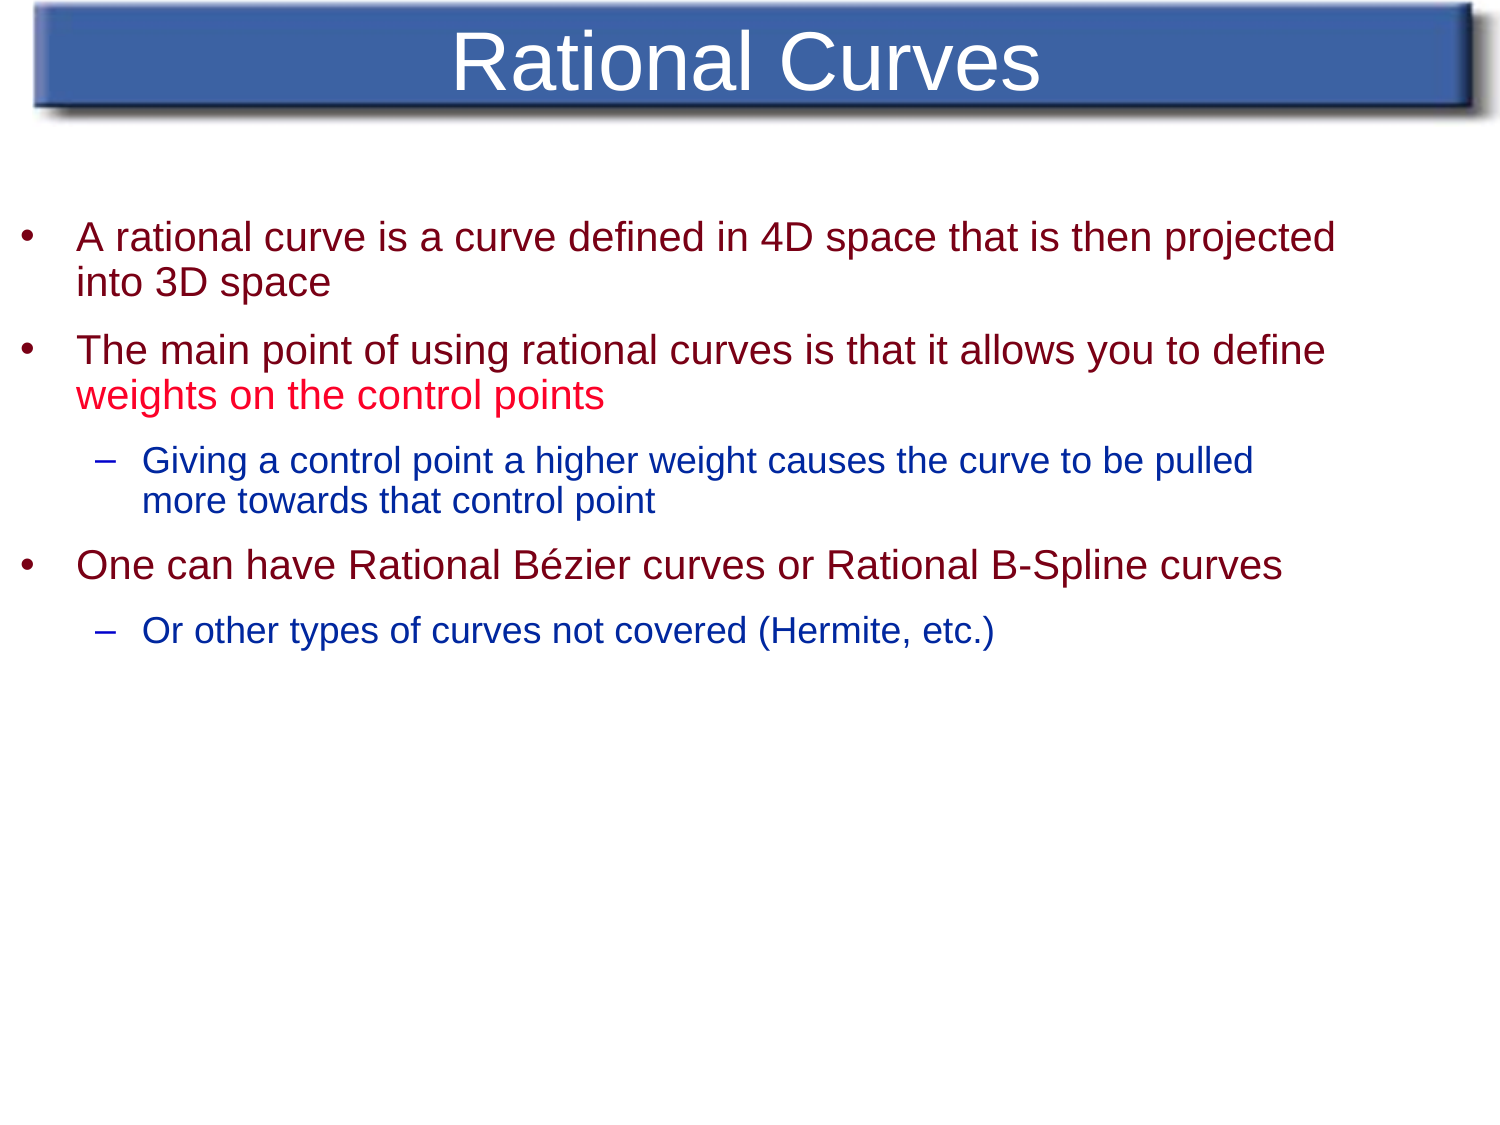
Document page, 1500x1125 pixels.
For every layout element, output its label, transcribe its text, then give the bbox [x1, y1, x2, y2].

list A rational curve is a curve defined in 4D space that is then projected into 3D space The main point of using rational curves is that it allows you to define weights on the control points Giving a control point a higher weight causes the curve to be pulled more towards that control point One can have Rational Bézier curves or Rational B-Spline curves Or other types of curves not covered (Hermite, etc.) [5, 208, 1365, 1060]
title Rational Curves [0, 0, 1493, 114]
picture [32, 0, 1500, 127]
